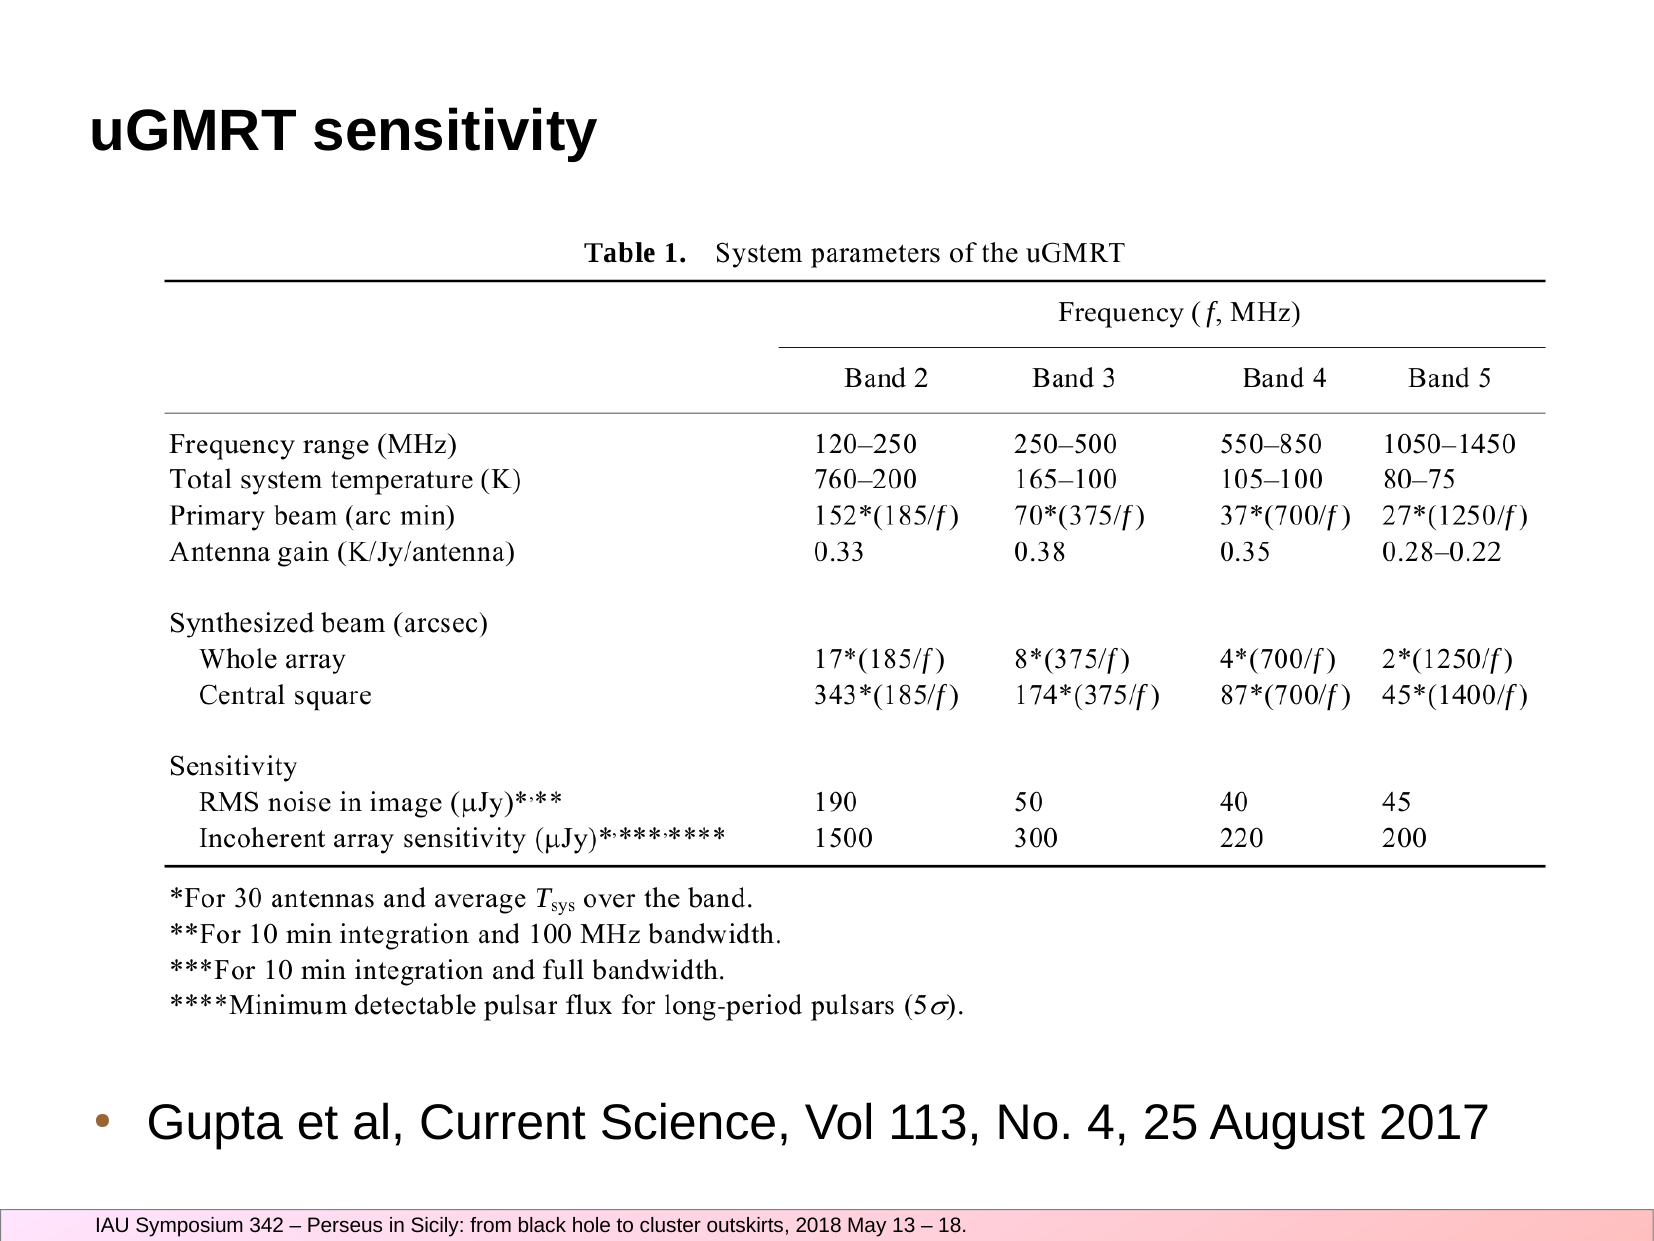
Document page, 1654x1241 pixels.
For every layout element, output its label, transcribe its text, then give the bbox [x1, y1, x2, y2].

picture [150, 225, 1572, 1035]
text_box uGMRT sensitivity [75, 90, 691, 301]
text_box Gupta et al, Current Science, Vol 113, No. 4, 25 August 2017 [61, 1086, 1587, 1167]
